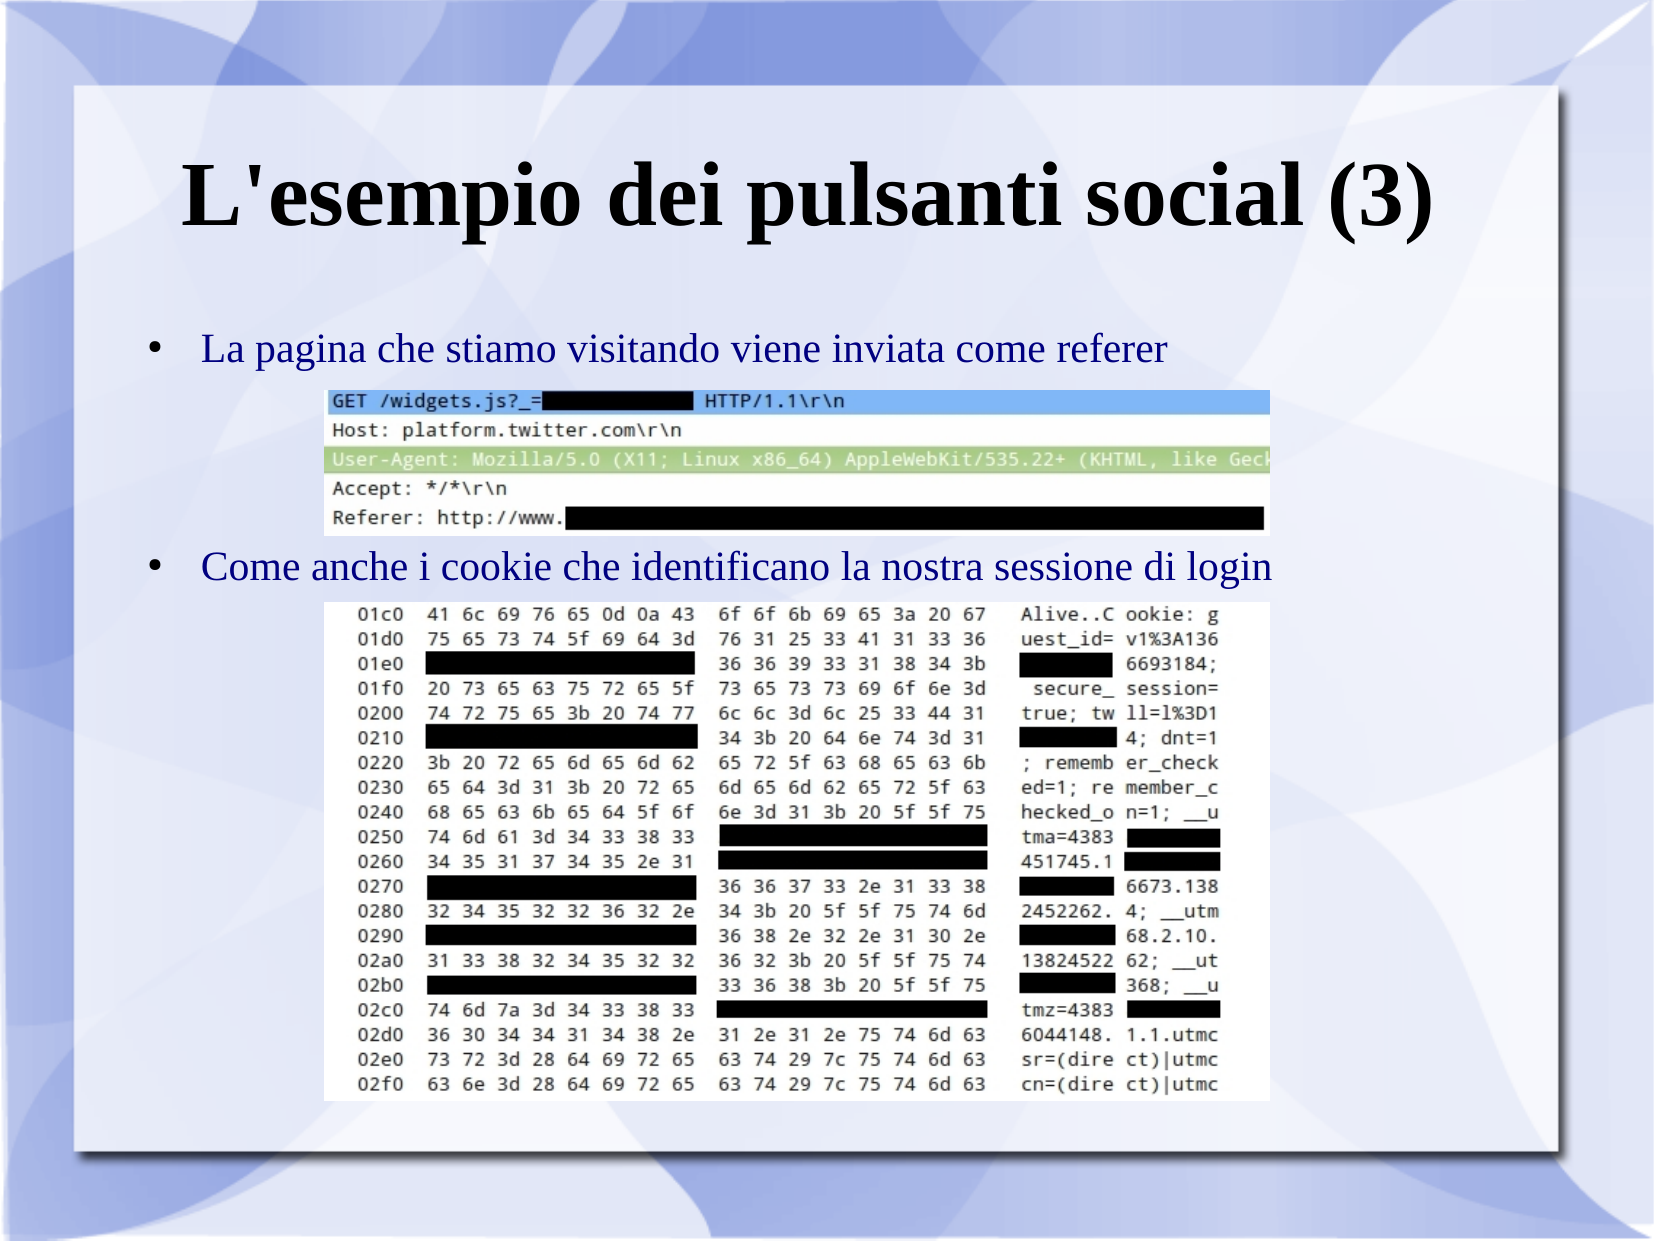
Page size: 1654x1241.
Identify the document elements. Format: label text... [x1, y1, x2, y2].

picture [0, 0, 1654, 1241]
list La pagina che stiamo visitando viene inviata come referer Come anche i cookie che identificano la nostra sessione di login [129, 324, 1489, 1045]
title L'esempio dei pulsanti social (3) [82, 90, 1536, 298]
